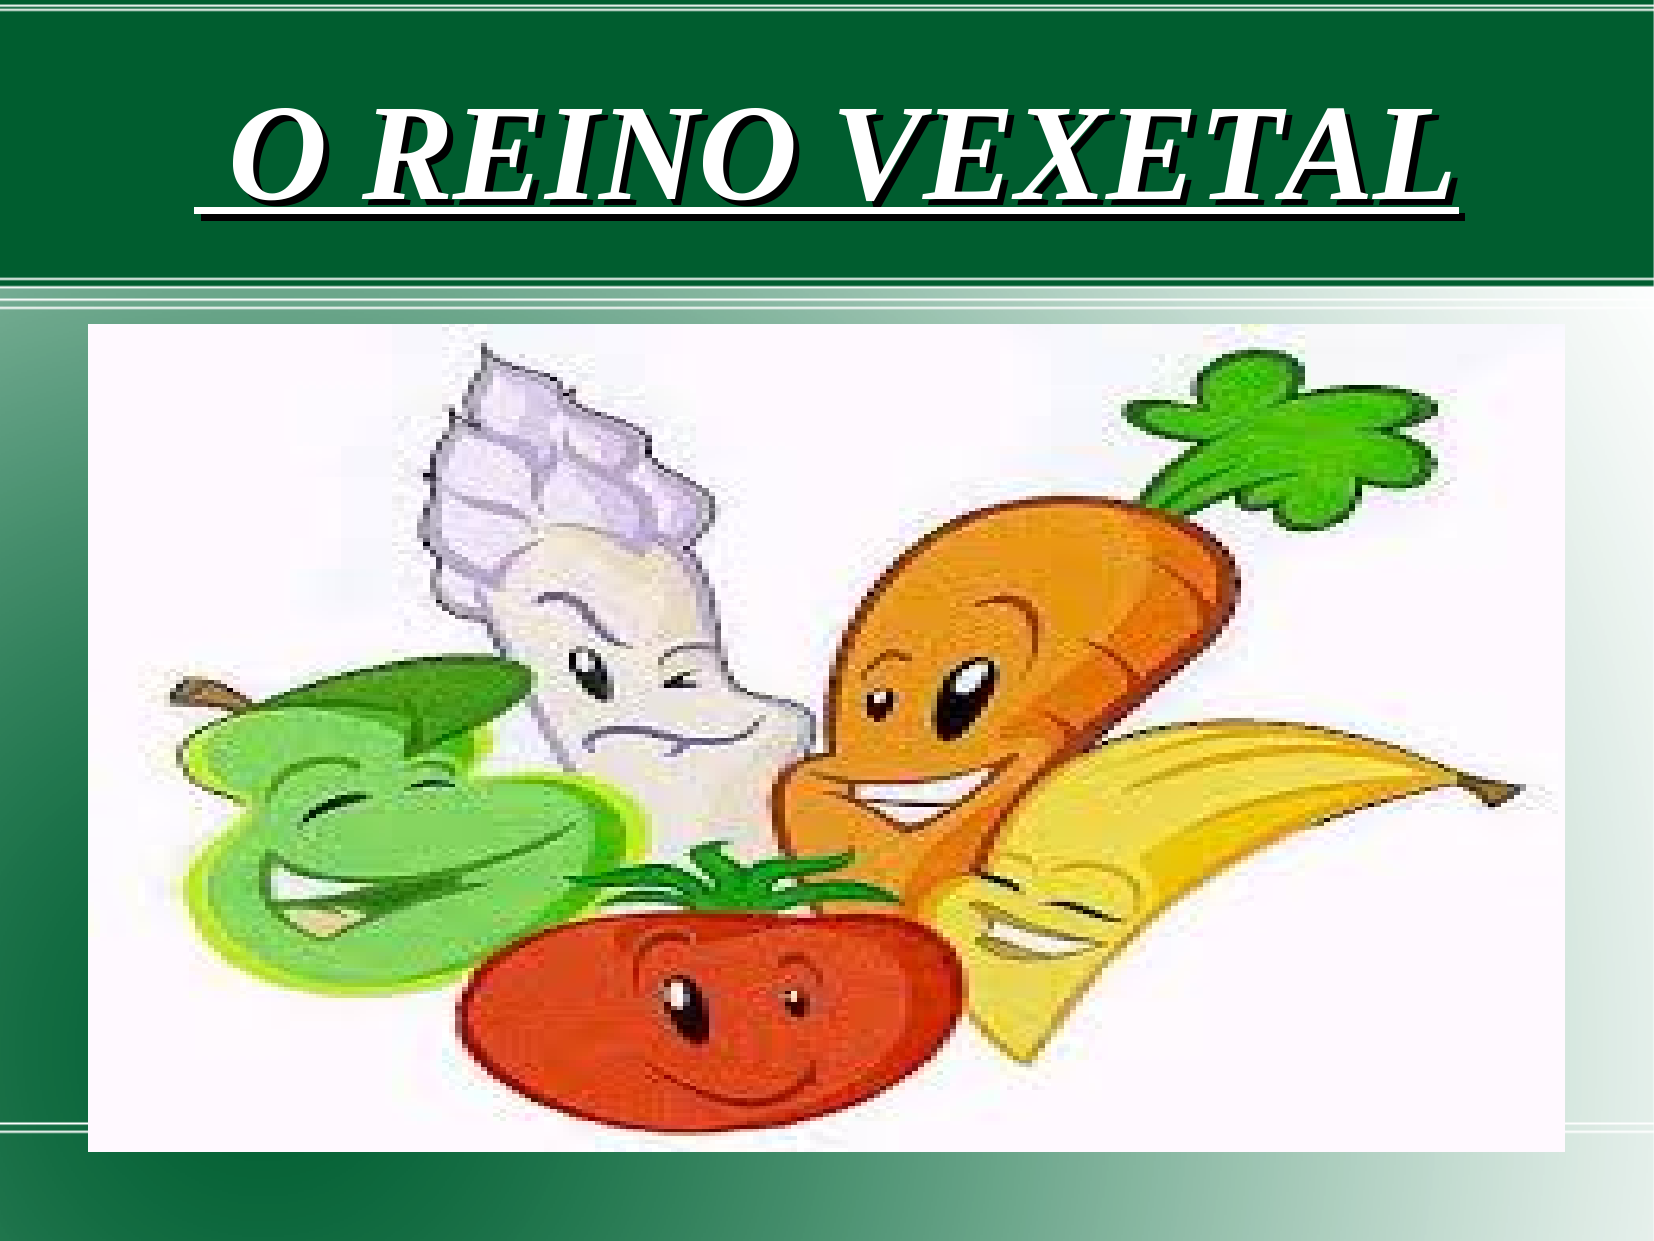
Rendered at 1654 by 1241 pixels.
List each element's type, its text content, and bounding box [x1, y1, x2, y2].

title O REINO VEXETAL [82, 49, 1571, 257]
picture [0, 0, 1654, 1241]
